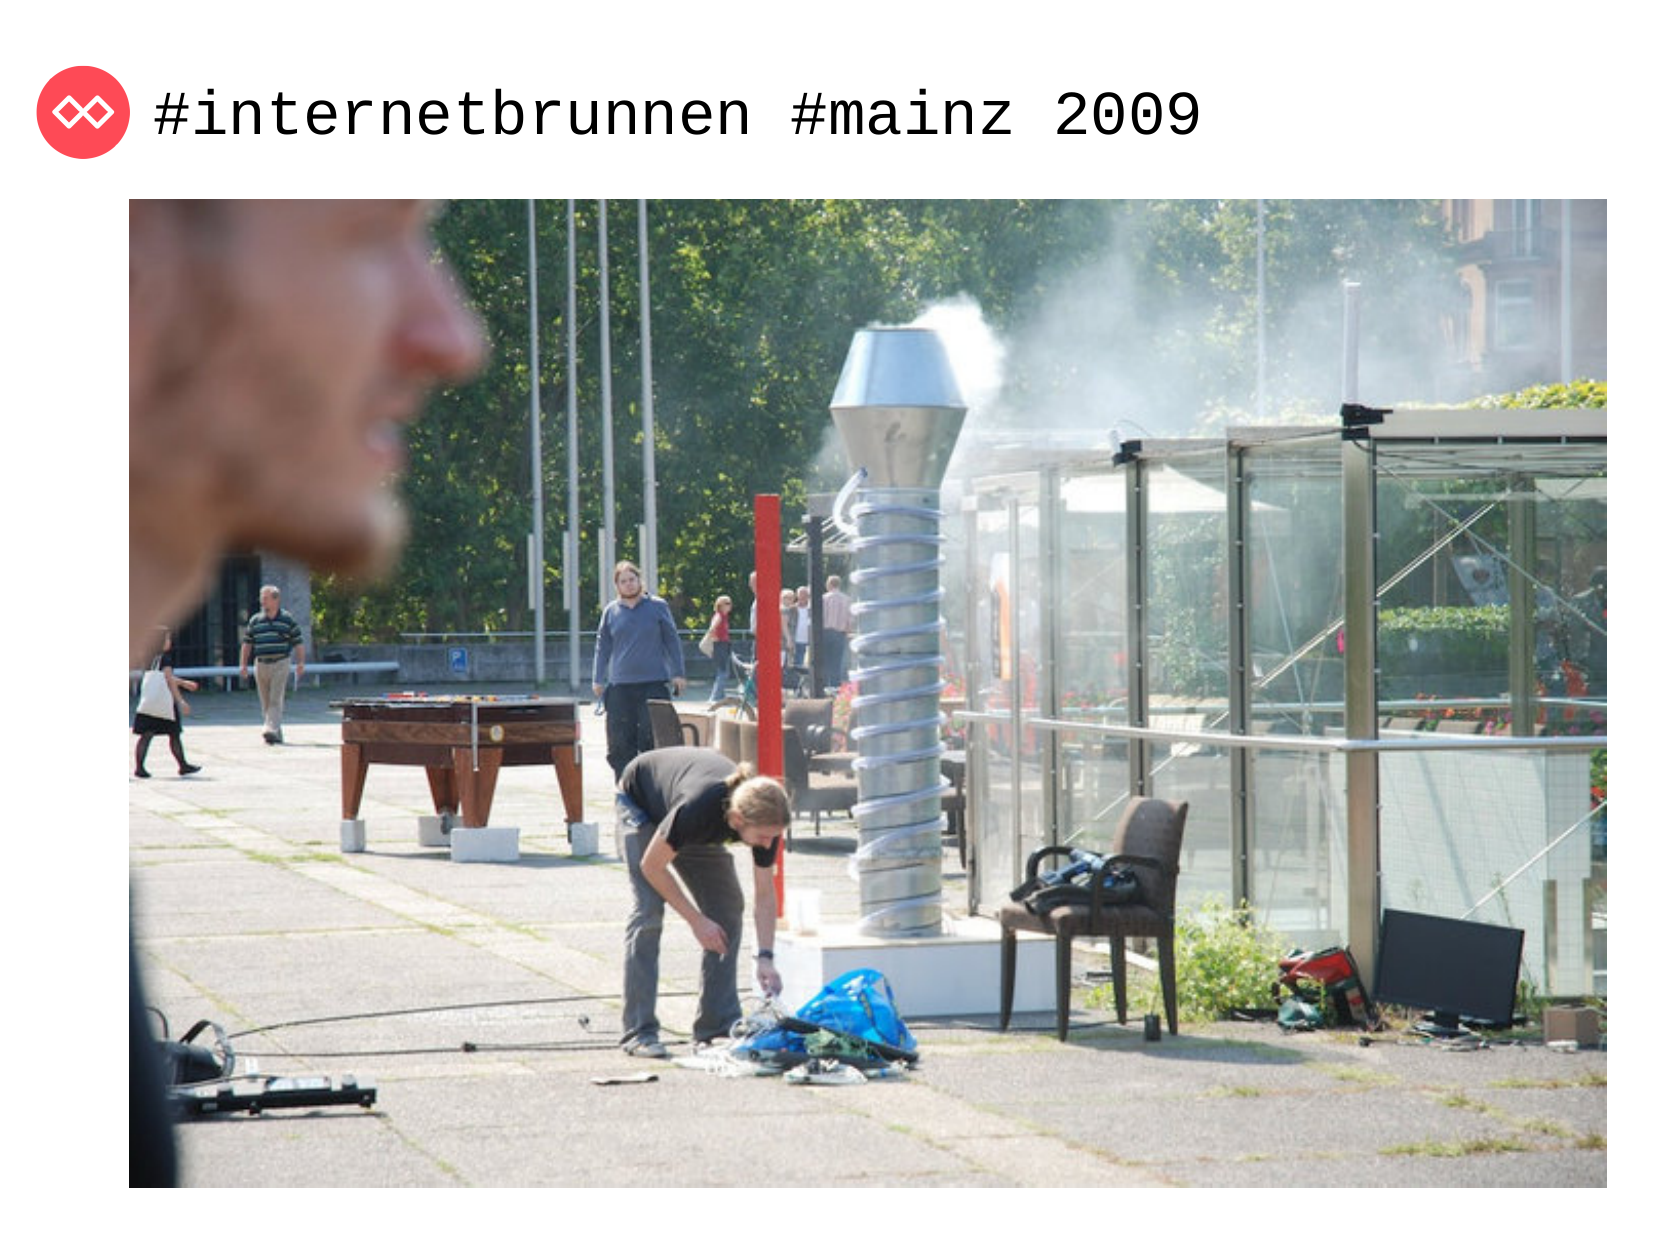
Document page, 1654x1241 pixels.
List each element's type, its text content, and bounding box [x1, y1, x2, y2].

picture [17, 46, 149, 178]
title #internetbrunnen #mainz 2009 [153, 13, 1642, 222]
picture [129, 199, 1607, 1188]
